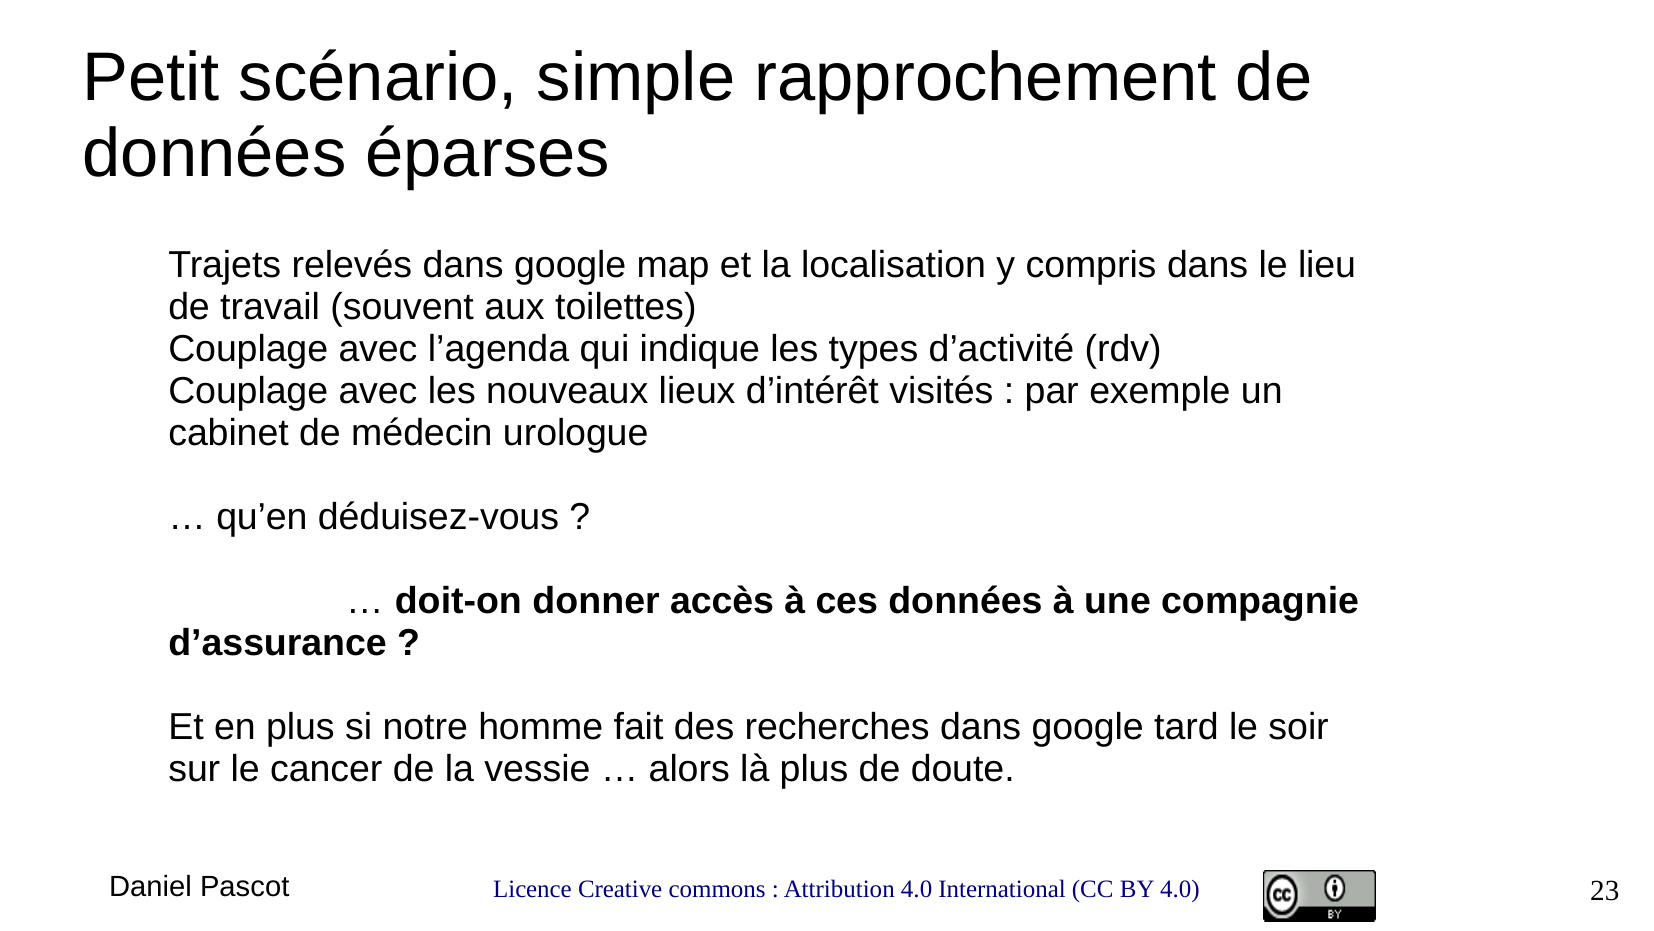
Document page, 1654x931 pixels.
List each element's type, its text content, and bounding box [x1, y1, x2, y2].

picture [1263, 881, 1376, 922]
text_box Trajets relevés dans google map et la localisation y compris dans le lieu de travail (souvent aux toilettes) Couplage avec l’agenda qui indique les types d’activité (rdv) Couplage avec les nouveaux lieux d’intérêt visités : par exemple un cabinet de médecin urologue … qu’en déduisez-vous ? … doit-on donner accès à ces données à une compagnie d’assurance ? Et en plus si notre homme fait des recherches dans google tard le soir sur le cancer de la vessie … alors là plus de doute. [153, 236, 1406, 881]
title Petit scénario, simple rapprochement de données éparses [82, 37, 1571, 193]
